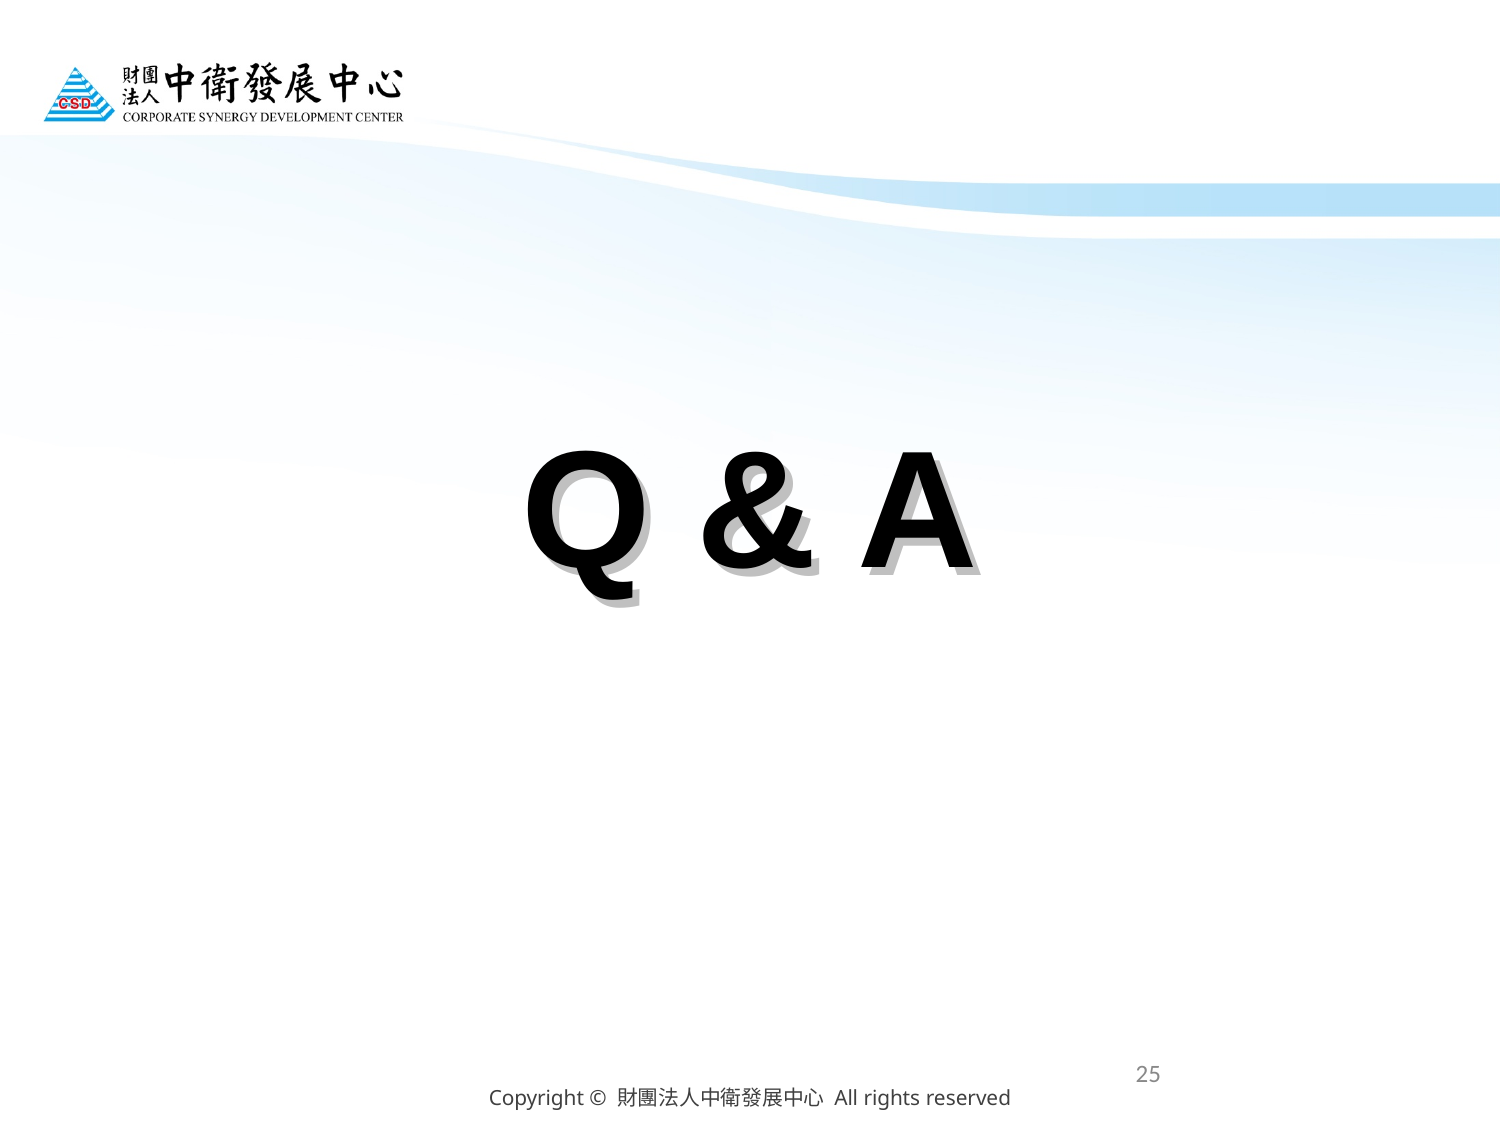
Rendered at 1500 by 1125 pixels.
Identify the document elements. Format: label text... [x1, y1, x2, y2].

text_box 25 [1120, 1042, 1471, 1103]
title Q & A [112, 380, 1388, 622]
